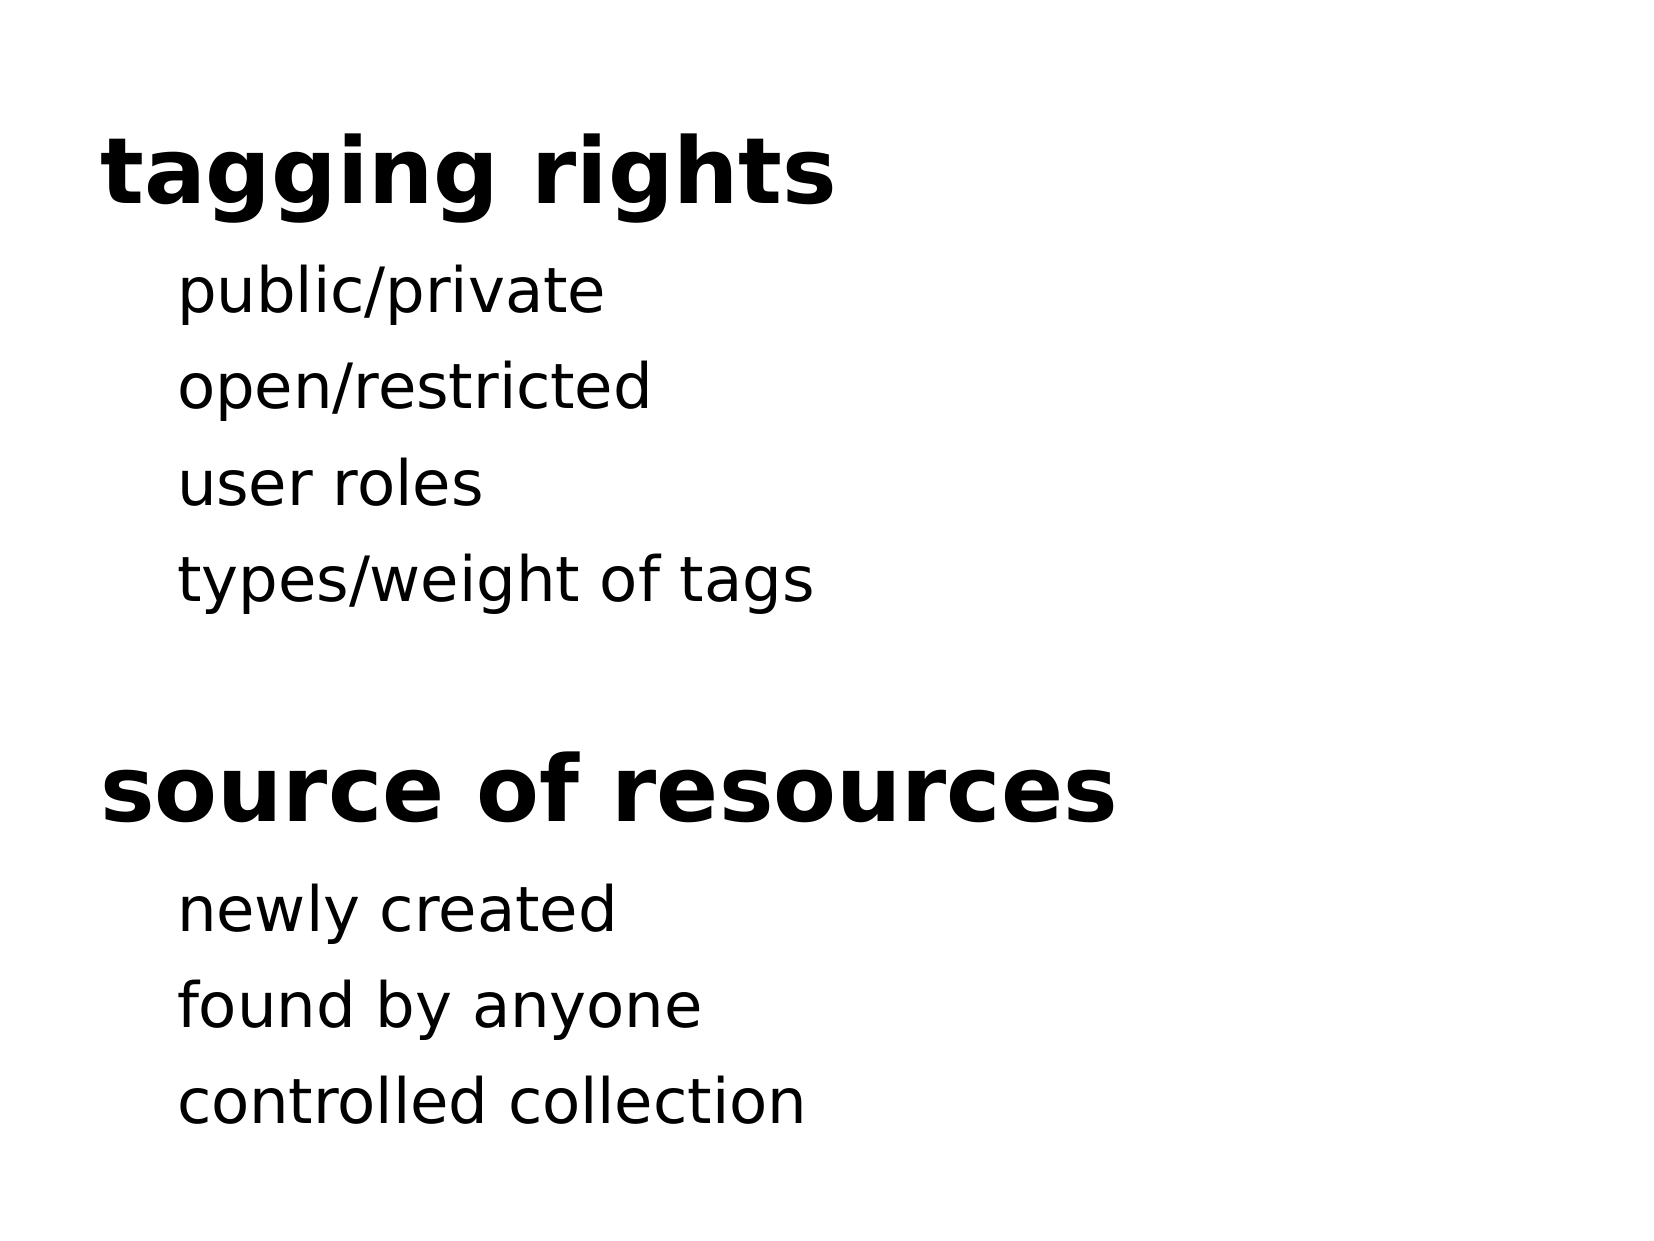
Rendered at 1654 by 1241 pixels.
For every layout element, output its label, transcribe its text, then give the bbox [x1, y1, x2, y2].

list tagging rights public/private open/restricted user roles types/weight of tags source of resources newly created found by anyone controlled collection [82, 118, 1571, 1182]
